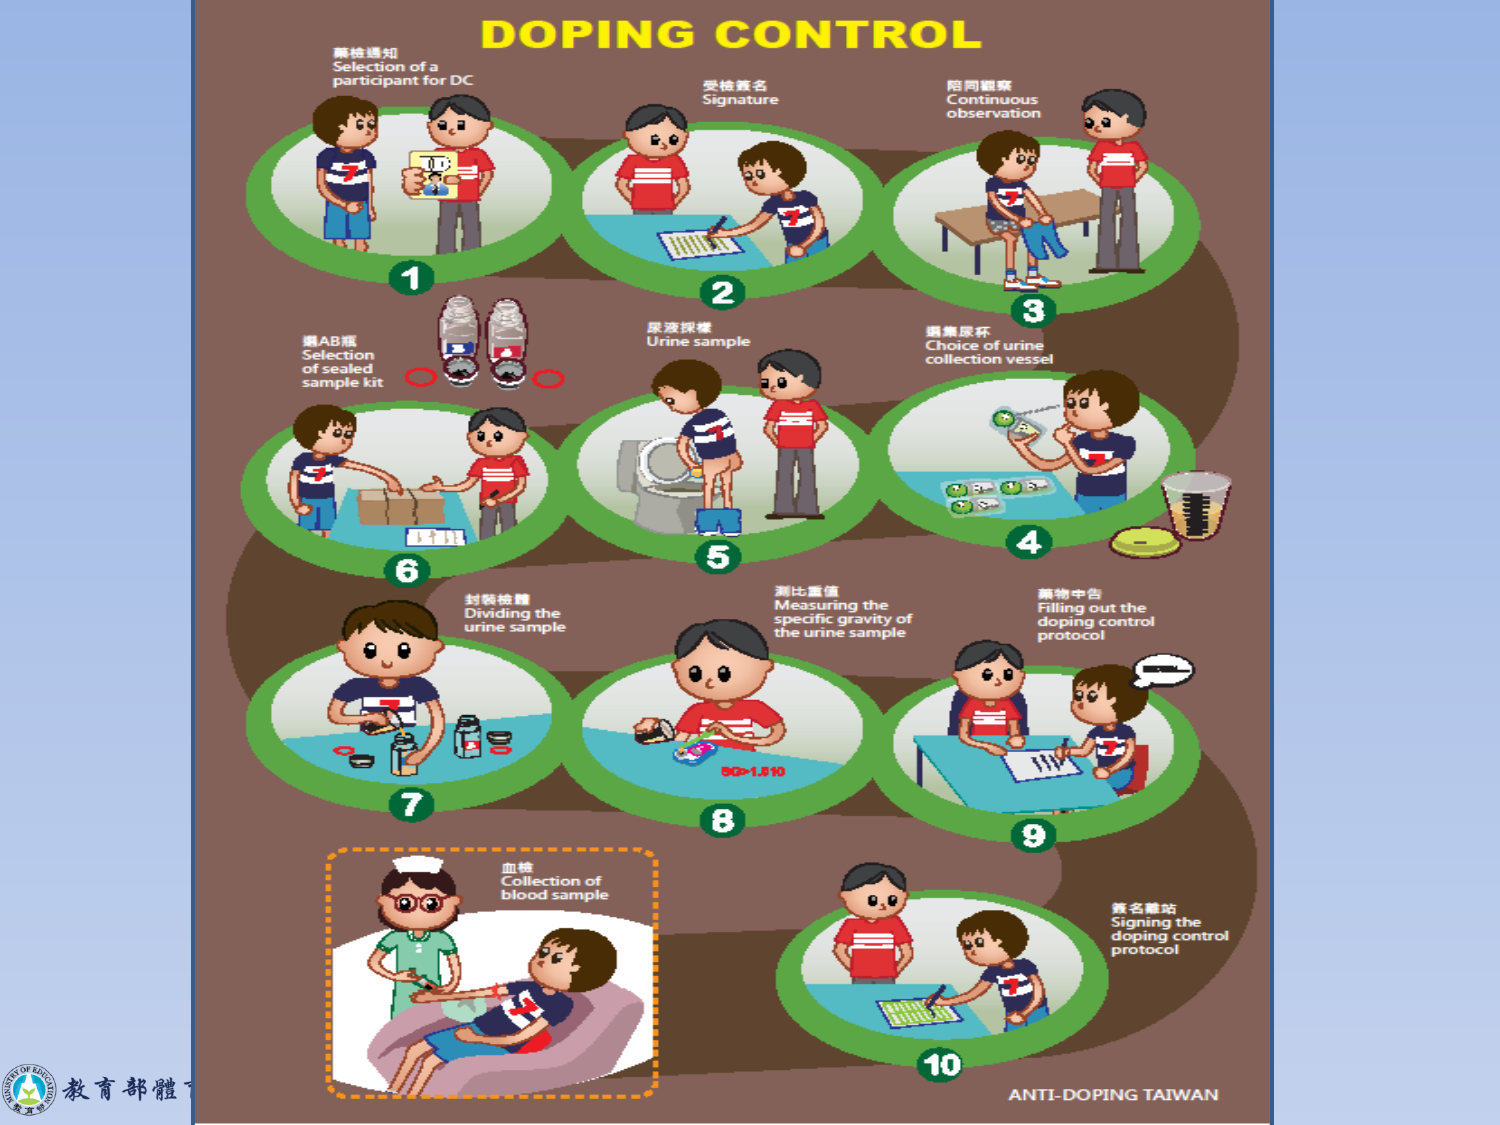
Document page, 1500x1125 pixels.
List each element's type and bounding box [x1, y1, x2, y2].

chart [194, 0, 1270, 1125]
